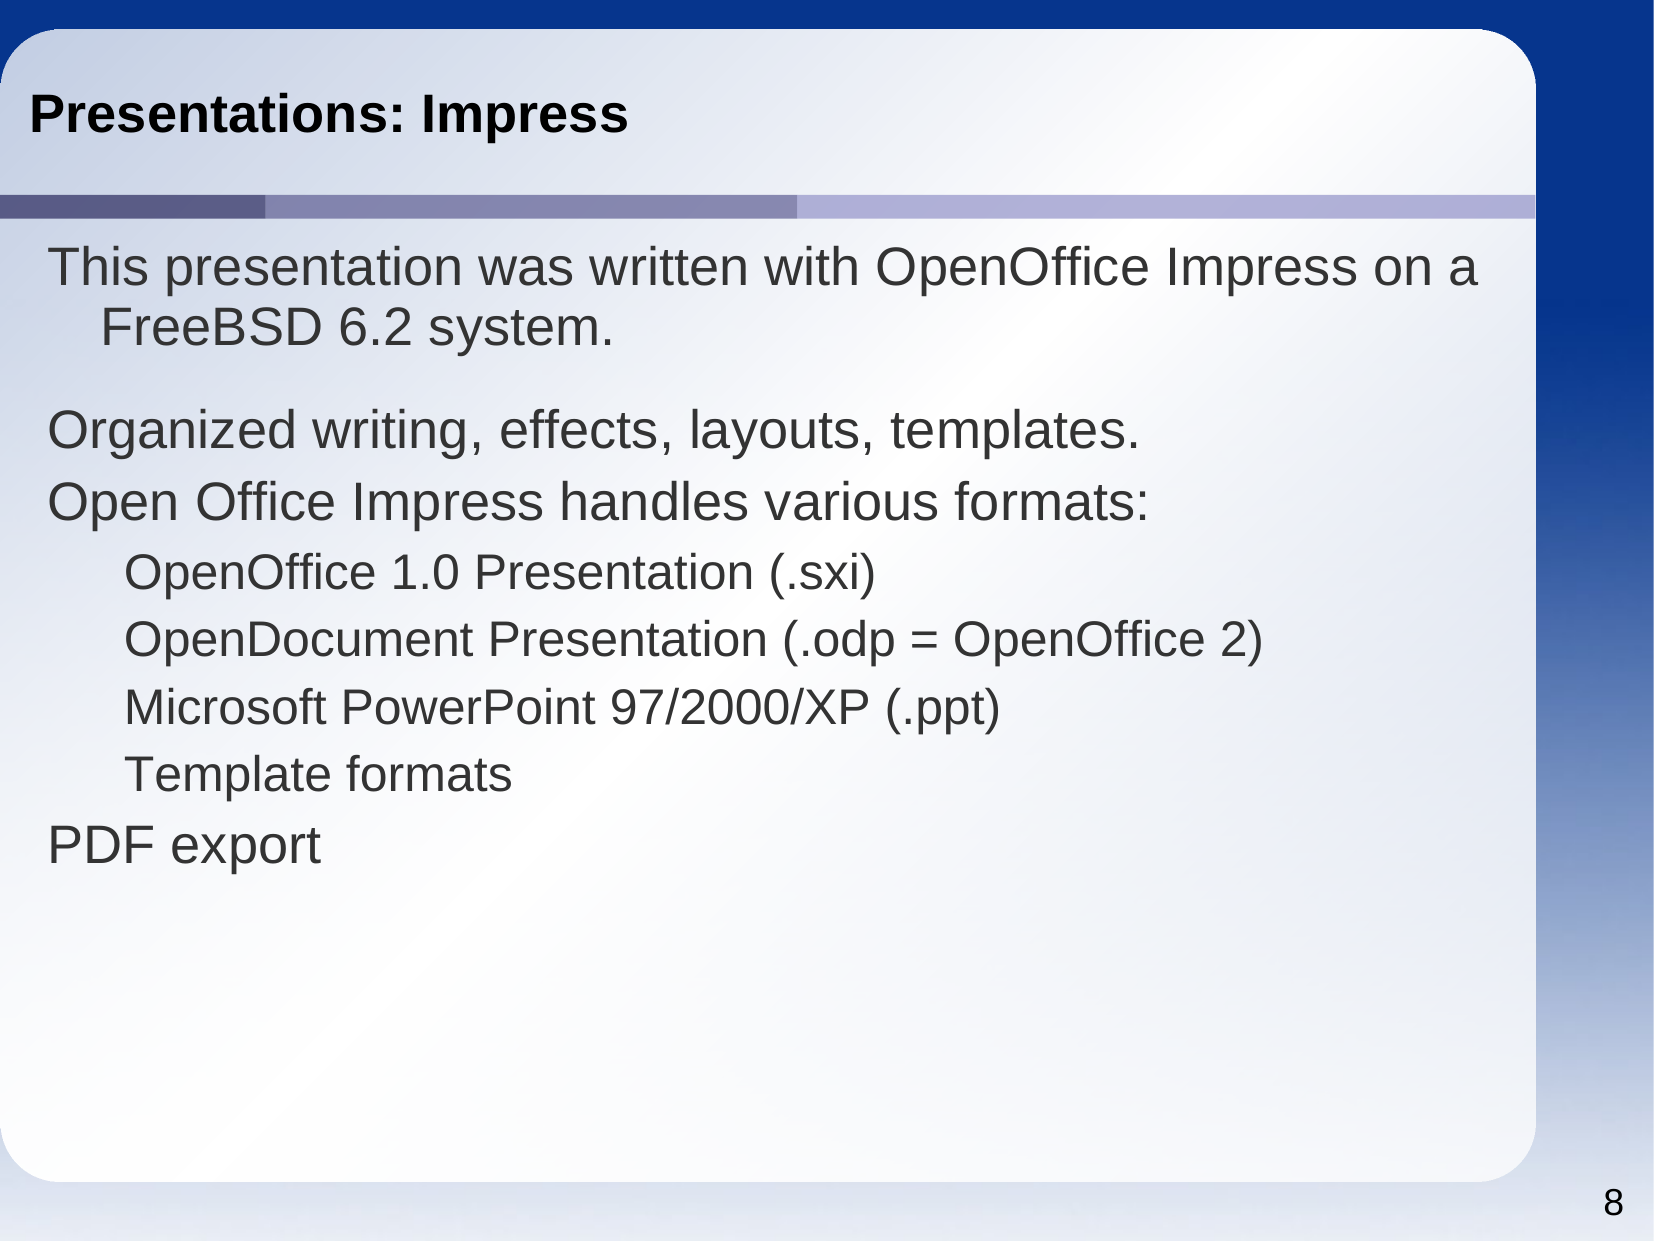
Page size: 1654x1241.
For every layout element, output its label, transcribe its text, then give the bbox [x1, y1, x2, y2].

picture [0, 0, 1654, 1241]
title Presentations: Impress [29, 56, 1506, 170]
list This presentation was written with OpenOffice Impress on a FreeBSD 6.2 system. Organized writing, effects, layouts, templates. Open Office Impress handles various formats: OpenOffice 1.0 Presentation (.sxi) OpenDocument Presentation (.odp = OpenOffice 2) Microsoft PowerPoint 97/2000/XP (.ppt) Template formats PDF export [29, 236, 1506, 1137]
